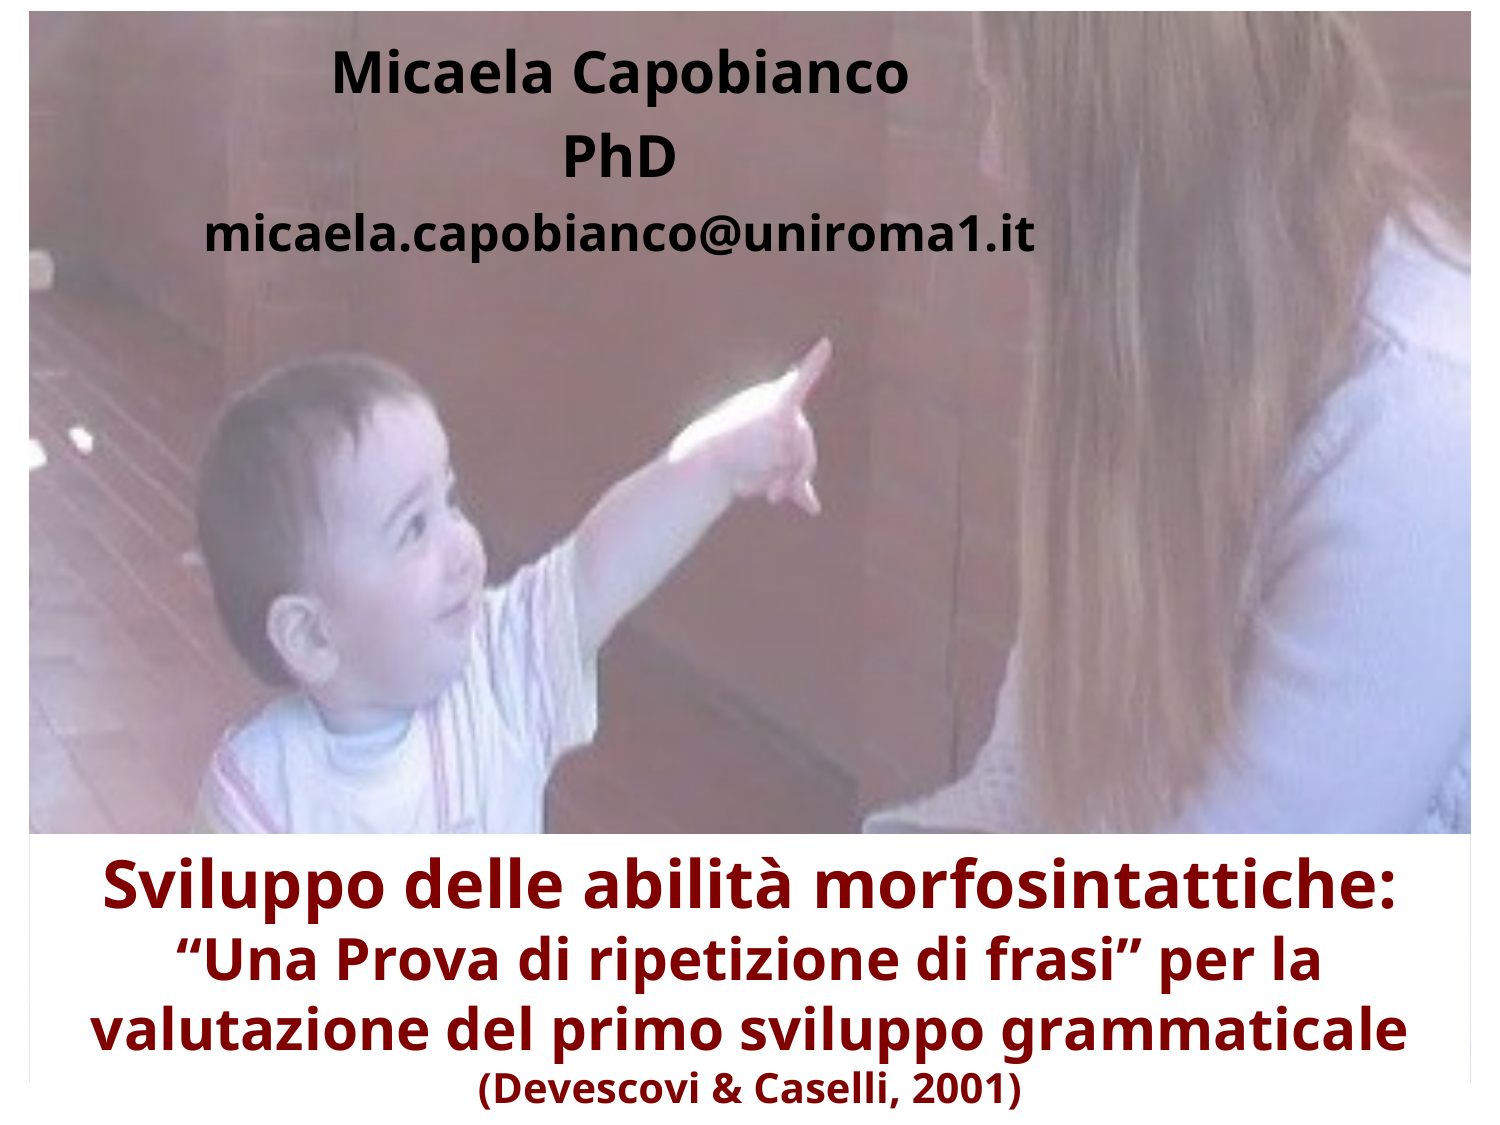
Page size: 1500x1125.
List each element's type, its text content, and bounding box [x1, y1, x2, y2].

text_box Micaela Capobianco PhD micaela.capobianco@uniroma1.it [0, 27, 1241, 173]
text_box Sviluppo delle abilità morfosintattiche: “Una Prova di ripetizione di frasi” per la valutazione del primo sviluppo grammaticale (Devescovi & Caselli, 2001) [29, 834, 1471, 1120]
picture [29, 11, 1471, 834]
